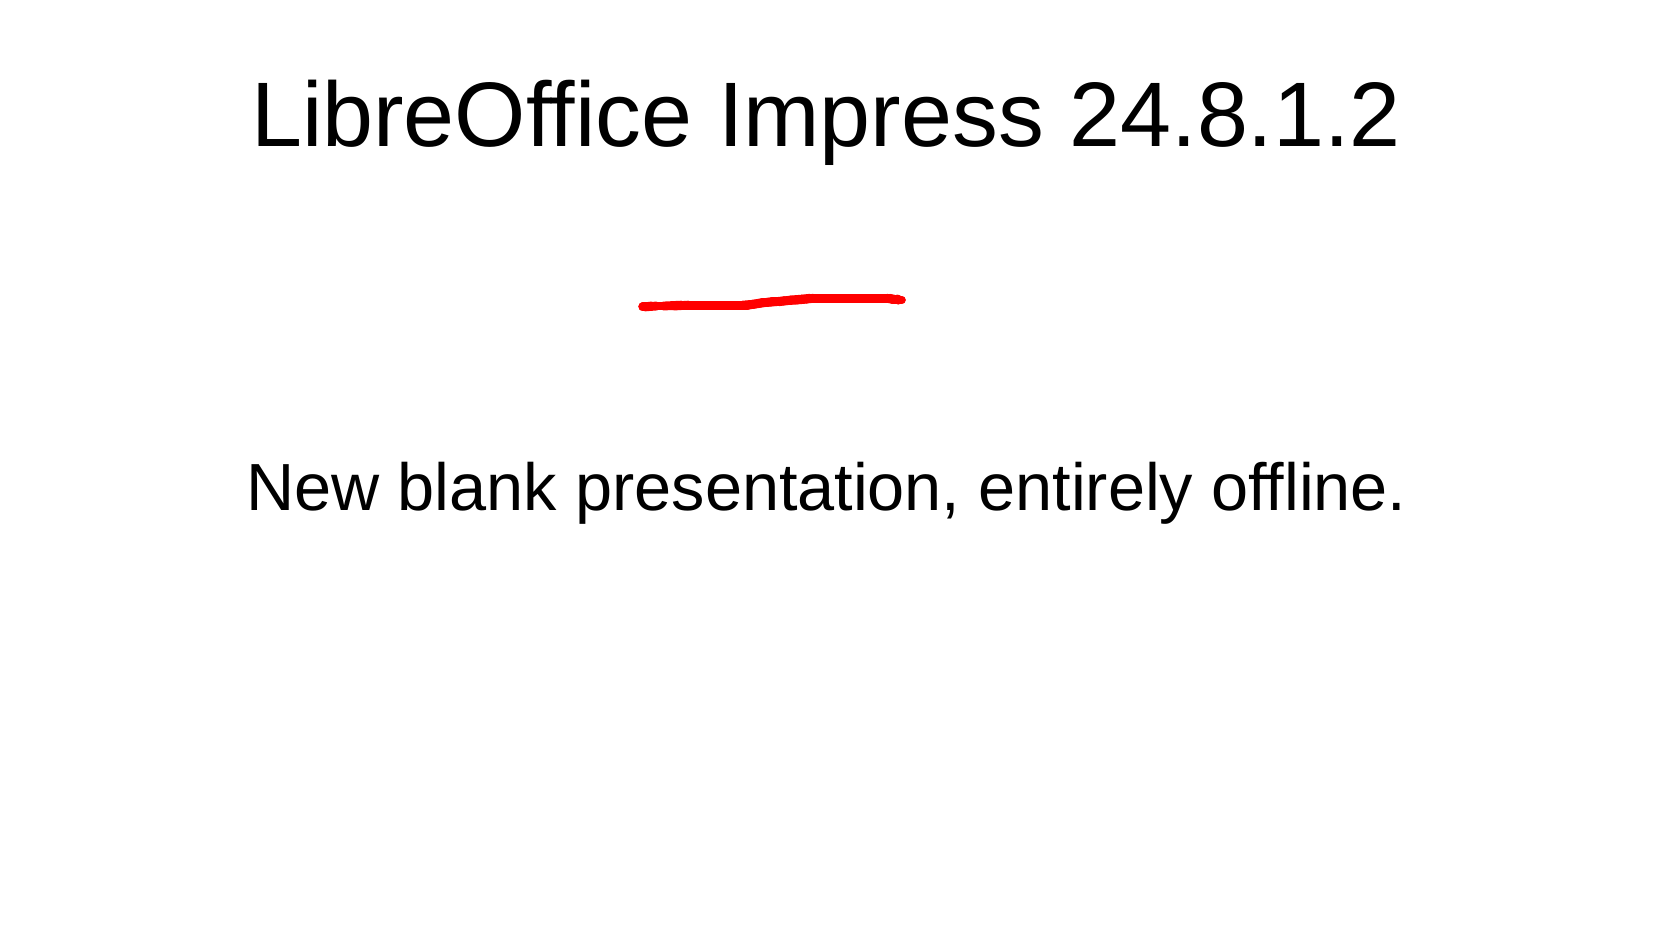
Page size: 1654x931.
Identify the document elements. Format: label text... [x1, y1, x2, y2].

subtitle New blank presentation, entirely offline. [82, 217, 1571, 758]
title LibreOffice Impress 24.8.1.2 [82, 37, 1571, 193]
